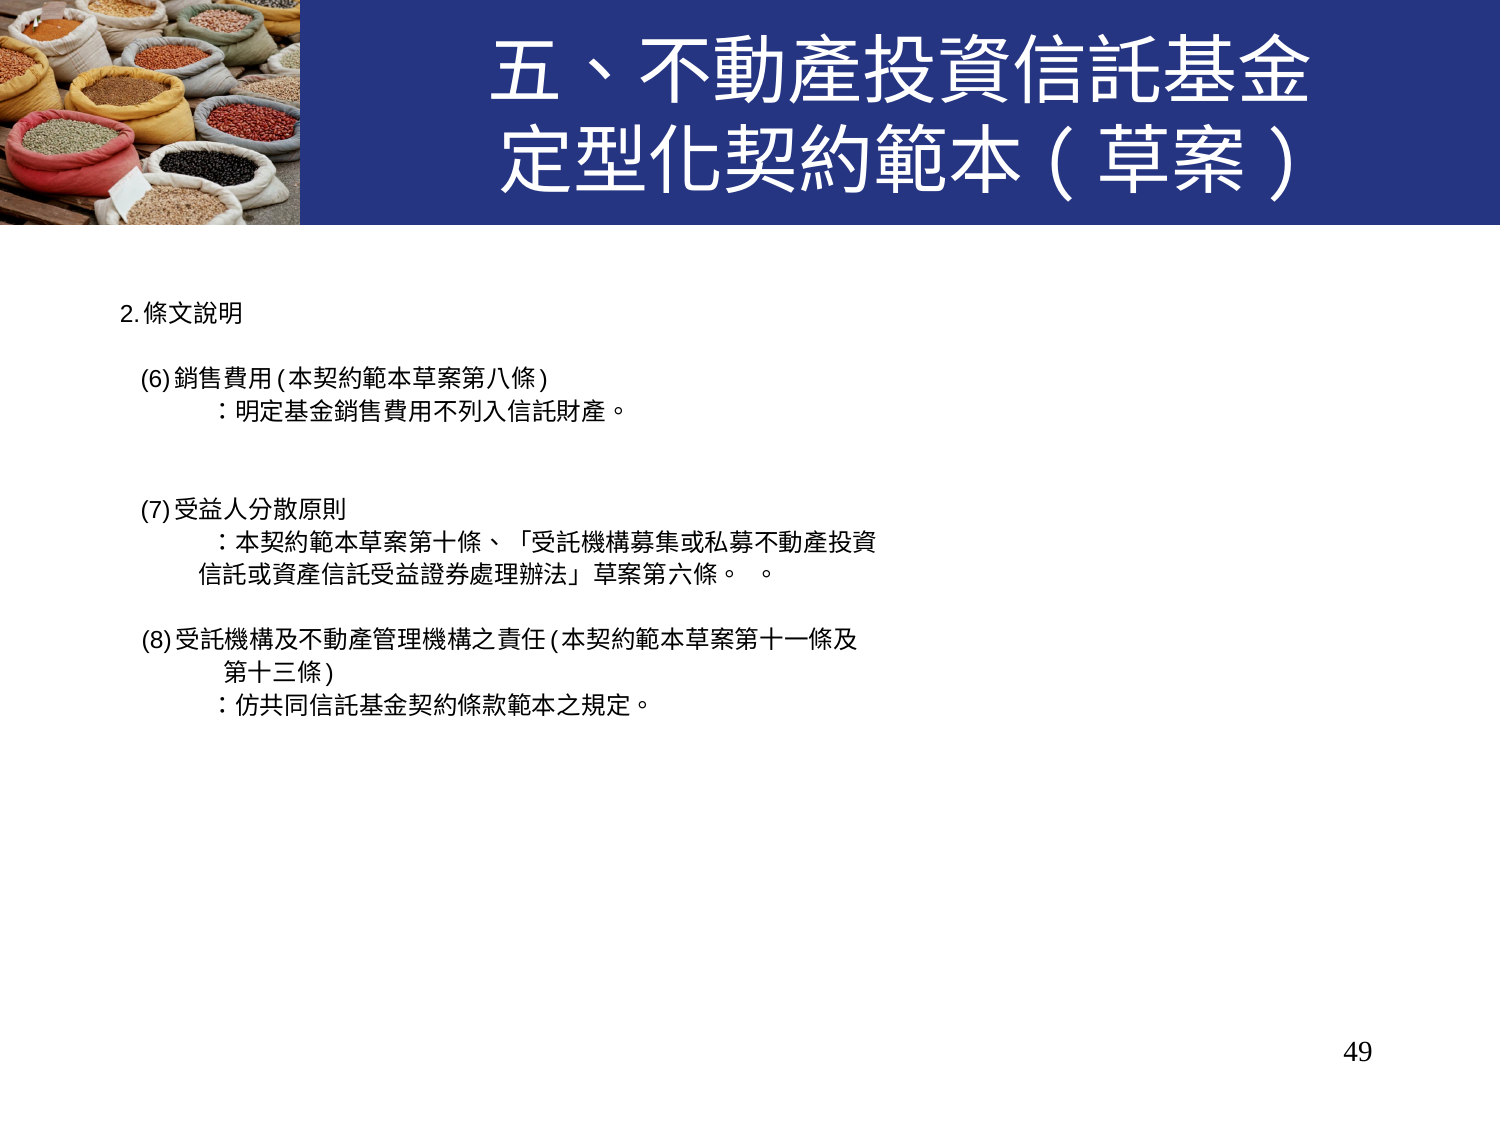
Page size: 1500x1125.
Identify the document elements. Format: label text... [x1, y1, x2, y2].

title 五、不動產投資信託基金 定型化契約範本(草案) [300, 0, 1500, 225]
picture [0, 0, 300, 225]
list 2.條文說明 (6)銷售費用(本契約範本草案第八條) ：明定基金銷售費用不列入信託財產。 (7)受益人分散原則 ：本契約範本草案第十條、「受託機構募集或私募不動產投資 信託或資產信託受益證券處理辦法」草案第六條。 。 (8)受託機構及不動產管理機構之責任(本契約範本草案第十一條及 第十三條) ：仿共同信託基金契約條款範本之規定。 [104, 293, 1380, 956]
